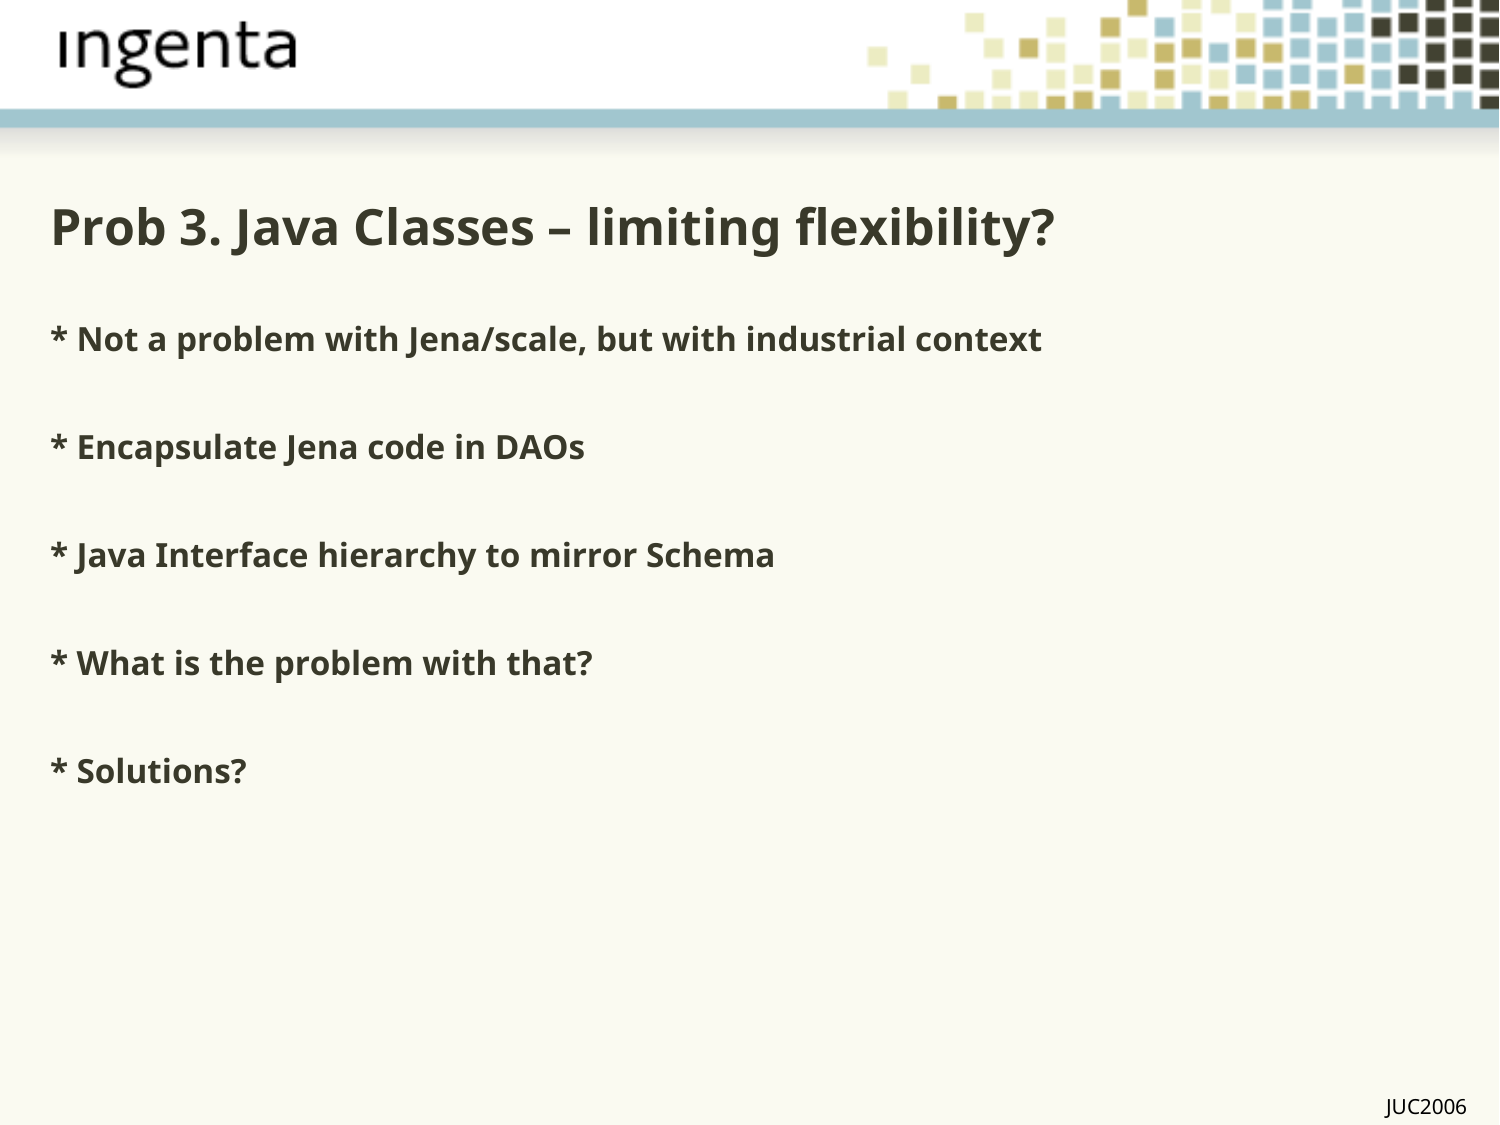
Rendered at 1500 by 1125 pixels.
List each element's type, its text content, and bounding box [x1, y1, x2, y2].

title Prob 3. Java Classes – limiting flexibility? [50, 187, 1375, 262]
picture [0, 0, 1499, 1125]
list * Not a problem with Jena/scale, but with industrial context * Encapsulate Jena code in DAOs * Java Interface hierarchy to mirror Schema * What is the problem with that? * Solutions? [50, 262, 1375, 975]
